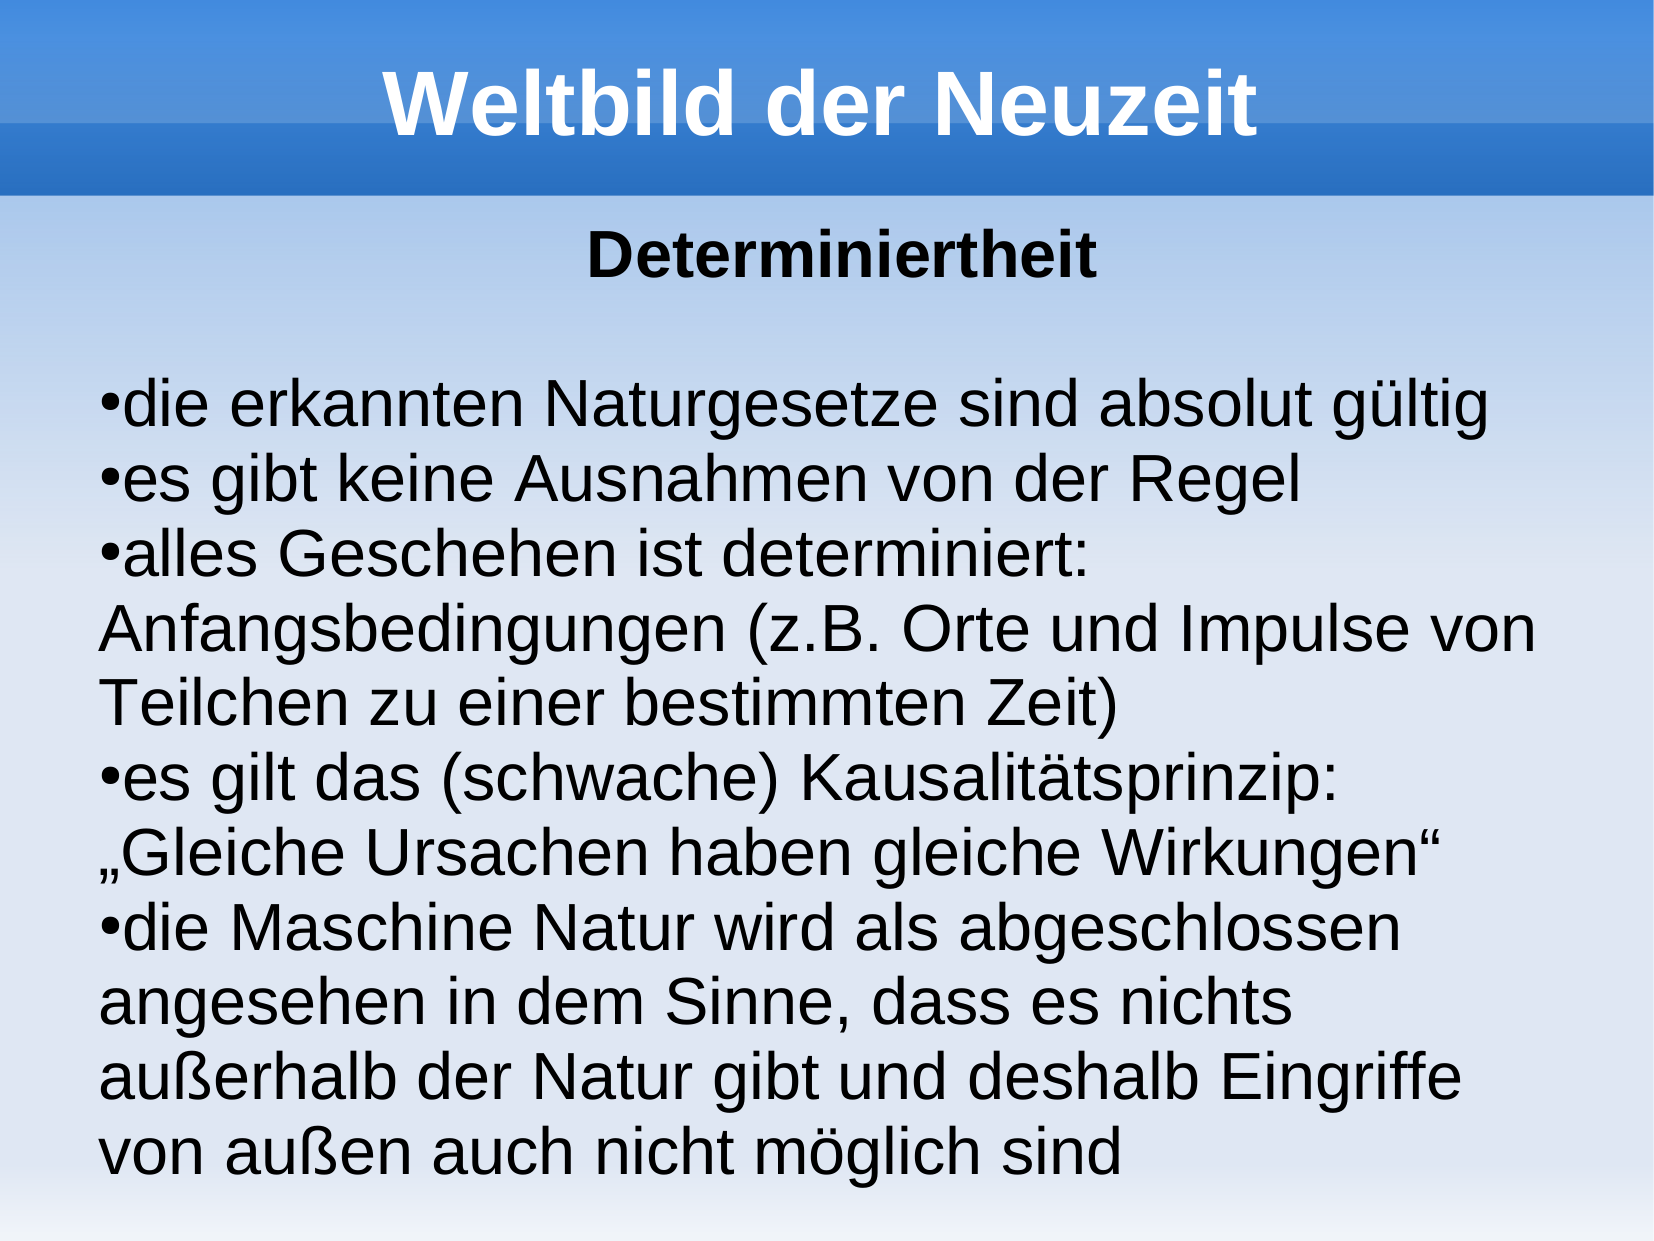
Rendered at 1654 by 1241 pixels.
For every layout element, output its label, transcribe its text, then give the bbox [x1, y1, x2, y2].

title Weltbild der Neuzeit [76, 7, 1565, 200]
subtitle Determiniertheit die erkannten Naturgesetze sind absolut gültig es gibt keine Ausnahmen von der Regel alles Geschehen ist determiniert: Anfangsbedingungen (z.B. Orte und Impulse von Teilchen zu einer bestimmten Zeit) es gilt das (schwache) Kausalitätsprinzip: „Gleiche Ursachen haben gleiche Wirkungen“ die Maschine Natur wird als abgeschlossen angesehen in dem Sinne, dass es nichts außerhalb der Natur gibt und deshalb Eingriffe von außen auch nicht möglich sind [98, 216, 1587, 1189]
picture [0, 0, 1654, 1241]
